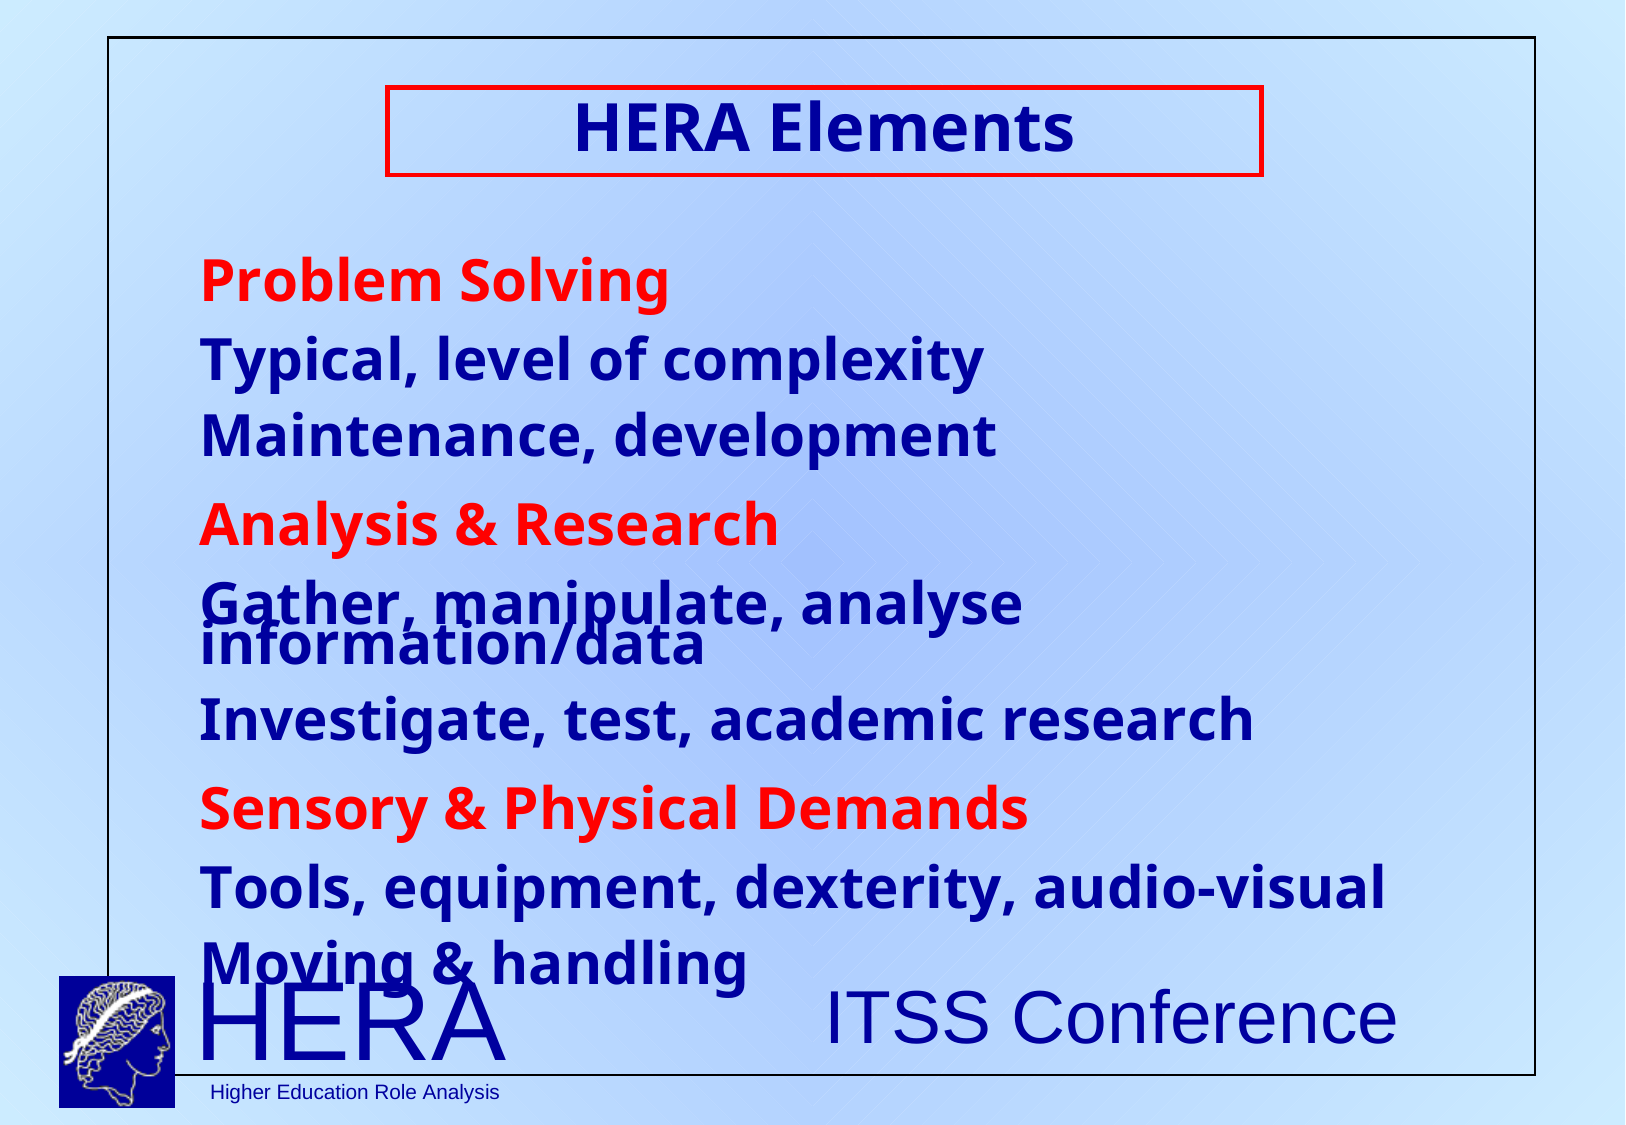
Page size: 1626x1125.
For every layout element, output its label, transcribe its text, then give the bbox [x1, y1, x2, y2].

picture [59, 976, 175, 1108]
text_box Problem Solving Typical, level of complexity Maintenance, development Analysis & Research Gather, manipulate, analyse information/data Investigate, test, academic research Sensory & Physical Demands Tools, equipment, dexterity, audio-visual Moving & handling [137, 249, 1475, 1000]
text_box HERA Elements [387, 87, 1262, 175]
